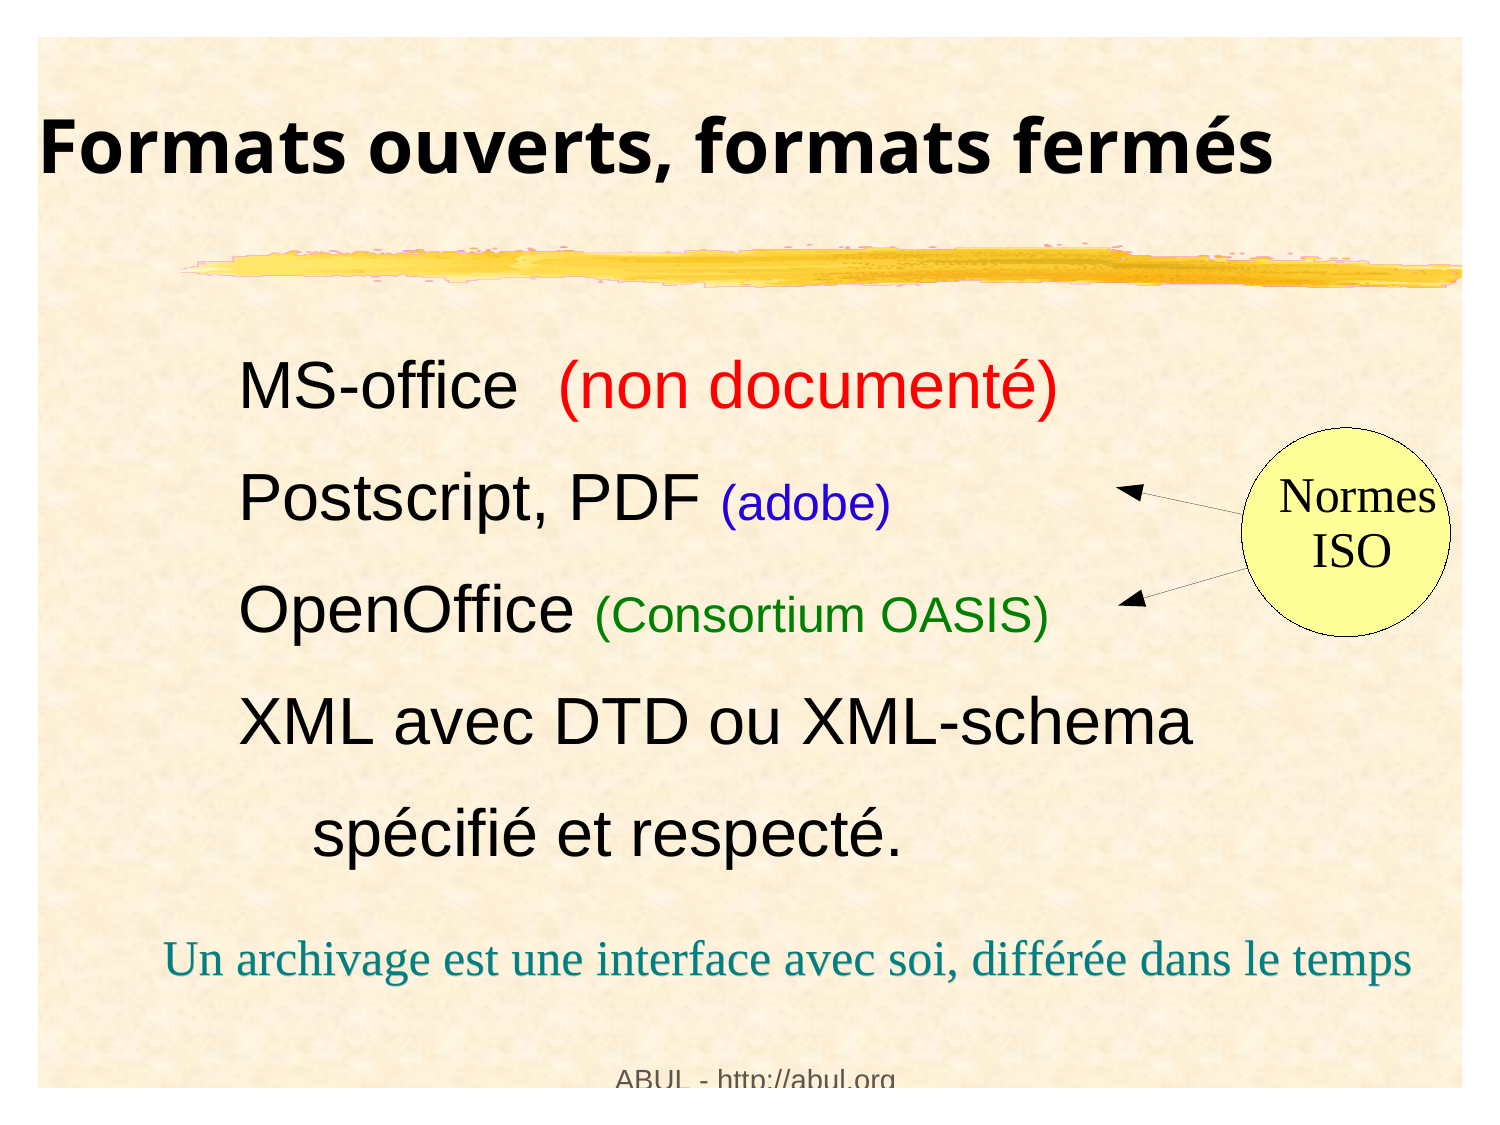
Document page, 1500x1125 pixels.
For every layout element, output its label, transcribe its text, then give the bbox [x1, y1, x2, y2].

picture [738, 1076, 743, 1088]
picture [639, 1081, 649, 1088]
picture [794, 1082, 801, 1088]
picture [754, 1076, 761, 1088]
picture [858, 1076, 866, 1088]
picture [811, 1076, 818, 1088]
picture [722, 1076, 729, 1088]
text_box Normes ISO [1260, 467, 1444, 616]
text_box [1264, 427, 1428, 467]
picture [37, 251, 1463, 1088]
picture [639, 1072, 648, 1078]
text_box [1444, 496, 1451, 569]
text_box [1283, 616, 1409, 637]
picture [883, 1076, 891, 1088]
picture [620, 1073, 627, 1082]
picture [618, 1084, 630, 1088]
text_box [1241, 472, 1260, 592]
text_box MS-office (non documenté) Postscript, PDF (adobe) OpenOffice (Consortium OASIS) XML avec DTD ou XML-schema spécifié et respecté. [220, 310, 1463, 892]
text_box Un archivage est une interface avec soi, différée dans le temps [150, 931, 1463, 1001]
title Formats ouverts, formats fermés [37, 37, 1500, 251]
